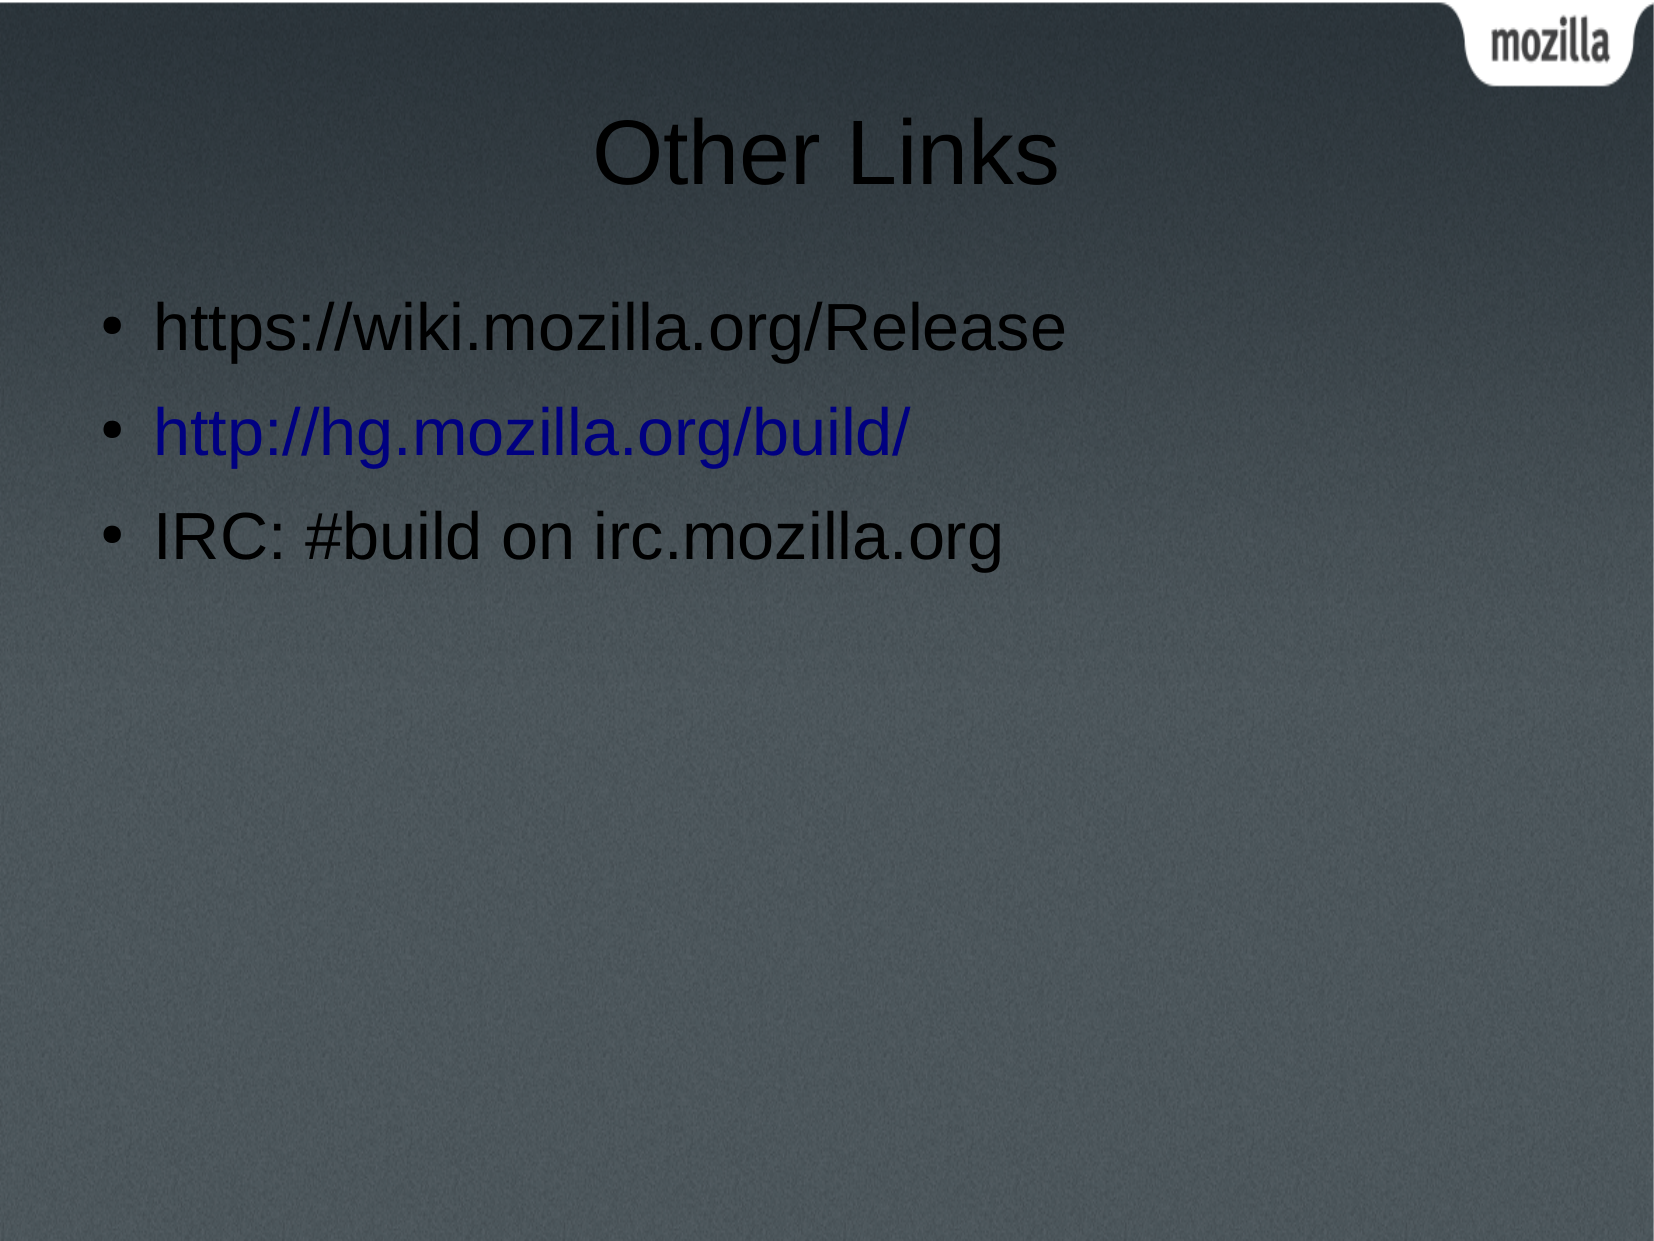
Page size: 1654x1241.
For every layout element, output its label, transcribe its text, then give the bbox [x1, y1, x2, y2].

list https://wiki.mozilla.org/Release http://hg.mozilla.org/build/ IRC: #build on irc.mozilla.org [82, 290, 1538, 1010]
picture [0, 0, 1654, 1241]
title Other Links [82, 49, 1571, 257]
